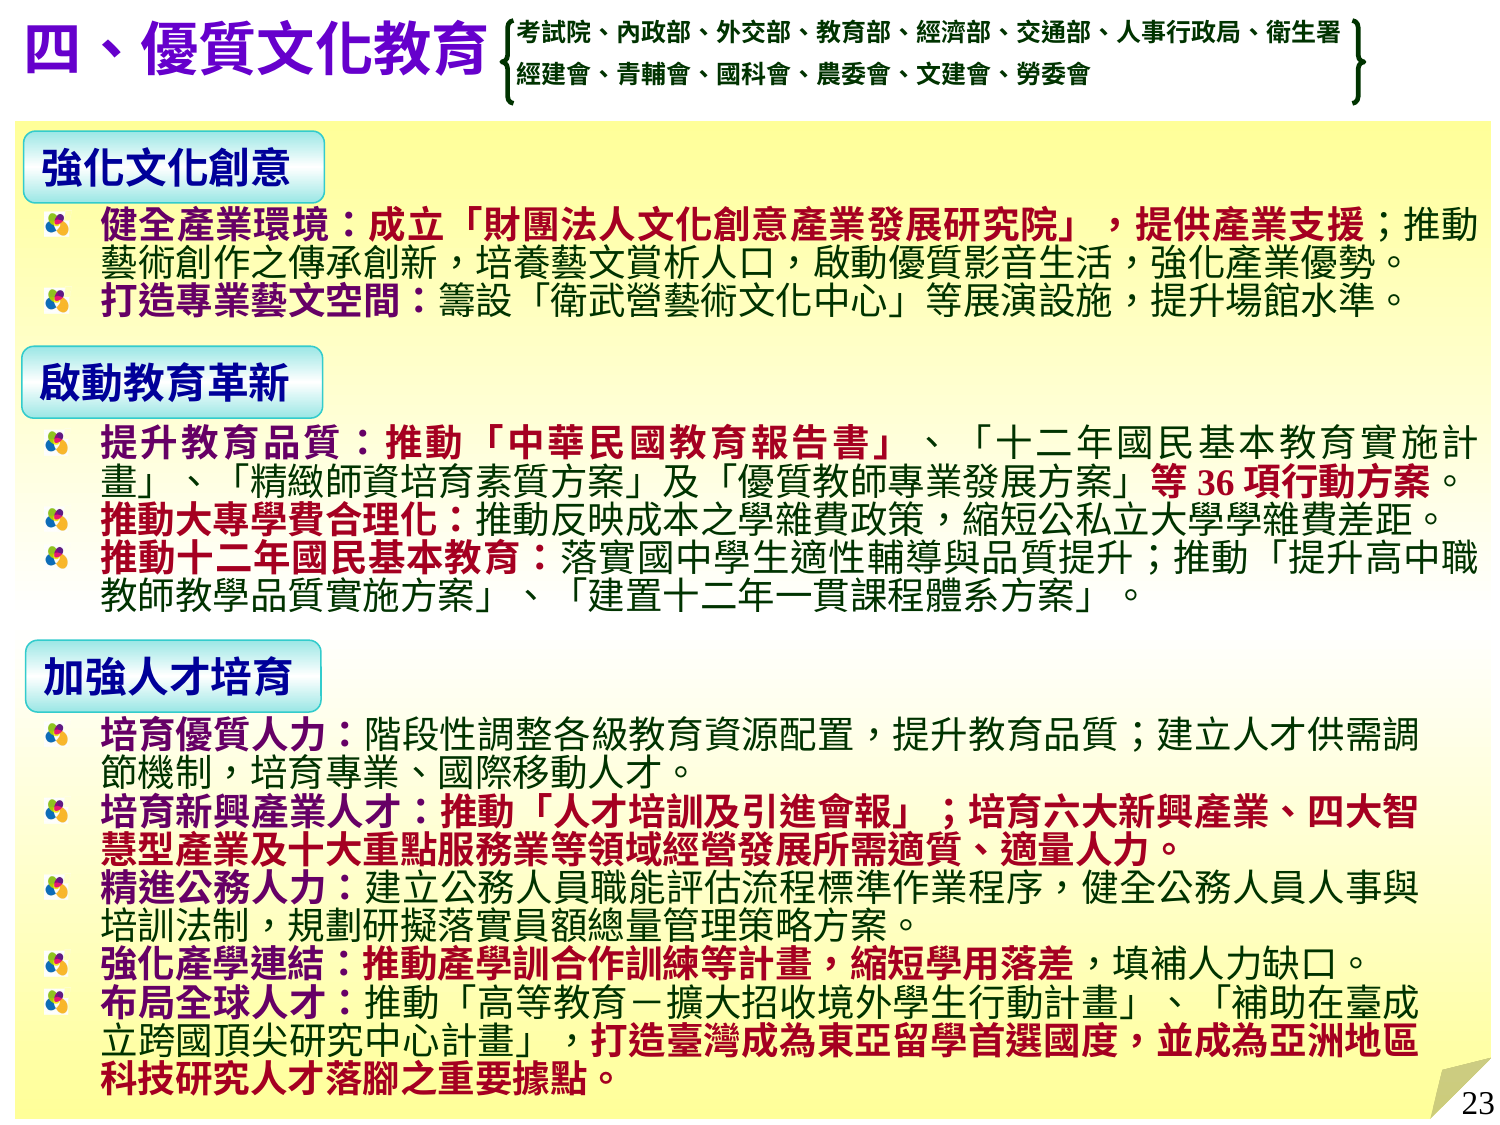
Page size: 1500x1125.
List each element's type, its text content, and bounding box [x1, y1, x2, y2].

text_box 健全產業環境：成立「財團法人文化創意產業發展研究院」，提供產業支援；推動藝術創作之傳承創新，培養藝文賞析人口，啟動優質影音生活，強化產業優勢。 打造專業藝文空間：籌設「衛武營藝術文化中心」等展演設施，提升場館水準。 [29, 200, 1495, 329]
picture [44, 286, 72, 314]
picture [44, 873, 71, 900]
text_box 提升教育品質：推動「中華民國教育報告書」、「十二年國民基本教育實施計畫」、「精緻師資培育素質方案」及「優質教師專業發展方案」等36項行動方案。 推動大專學費合理化：推動反映成本之學雜費政策，縮短公私立大學學雜費差距。 推動十二年國民基本教育：落實國中學生適性輔導與品質提升；推動「提升高中職教師教學品質實施方案」、「建置十二年一貫課程體系方案」。 [29, 418, 1495, 629]
text_box 培育優質人力：階段性調整各級教育資源配置，提升教育品質；建立人才供需調節機制，培育專業、國際移動人才。 培育新興產業人才：推動「人才培訓及引進會報」；培育六大新興產業、四大智慧型產業及十大重點服務業等領域經營發展所需適質、適量人力。 精進公務人力：建立公務人員職能評估流程標準作業程序，健全公務人員人事與培訓法制，規劃研擬落實員額總量管理策略方案。 強化產學連結：推動產學訓合作訓練等計畫，縮短學用落差，填補人力缺口。 布局全球人才：推動「高等教育－擴大招收境外學生行動計畫」、「補助在臺成立跨國頂尖研究中心計畫」，打造臺灣成為東亞留學首選國度，並成為亞洲地區科技研究人才落腳之重要據點。 [29, 710, 1435, 1104]
text_box 考試院、內政部、外交部、教育部、經濟部、交通部、人事行政局、衛生署 經建會、青輔會、國科會、農委會、文建會、勞委會 [501, 8, 1412, 97]
picture [44, 949, 71, 977]
picture [44, 987, 71, 1015]
text_box 加強人才培育 [25, 640, 322, 710]
text_box 強化文化創意 [23, 131, 325, 203]
picture [44, 720, 71, 747]
picture [44, 428, 71, 456]
picture [44, 210, 72, 237]
picture [44, 796, 71, 824]
text_box <編號> [1446, 1062, 1500, 1125]
text_box 四、優質文化教育 [23, 12, 505, 99]
picture [44, 543, 71, 570]
text_box [15, 120, 1492, 1120]
text_box 啟動教育革新 [21, 346, 323, 418]
picture [44, 505, 71, 532]
